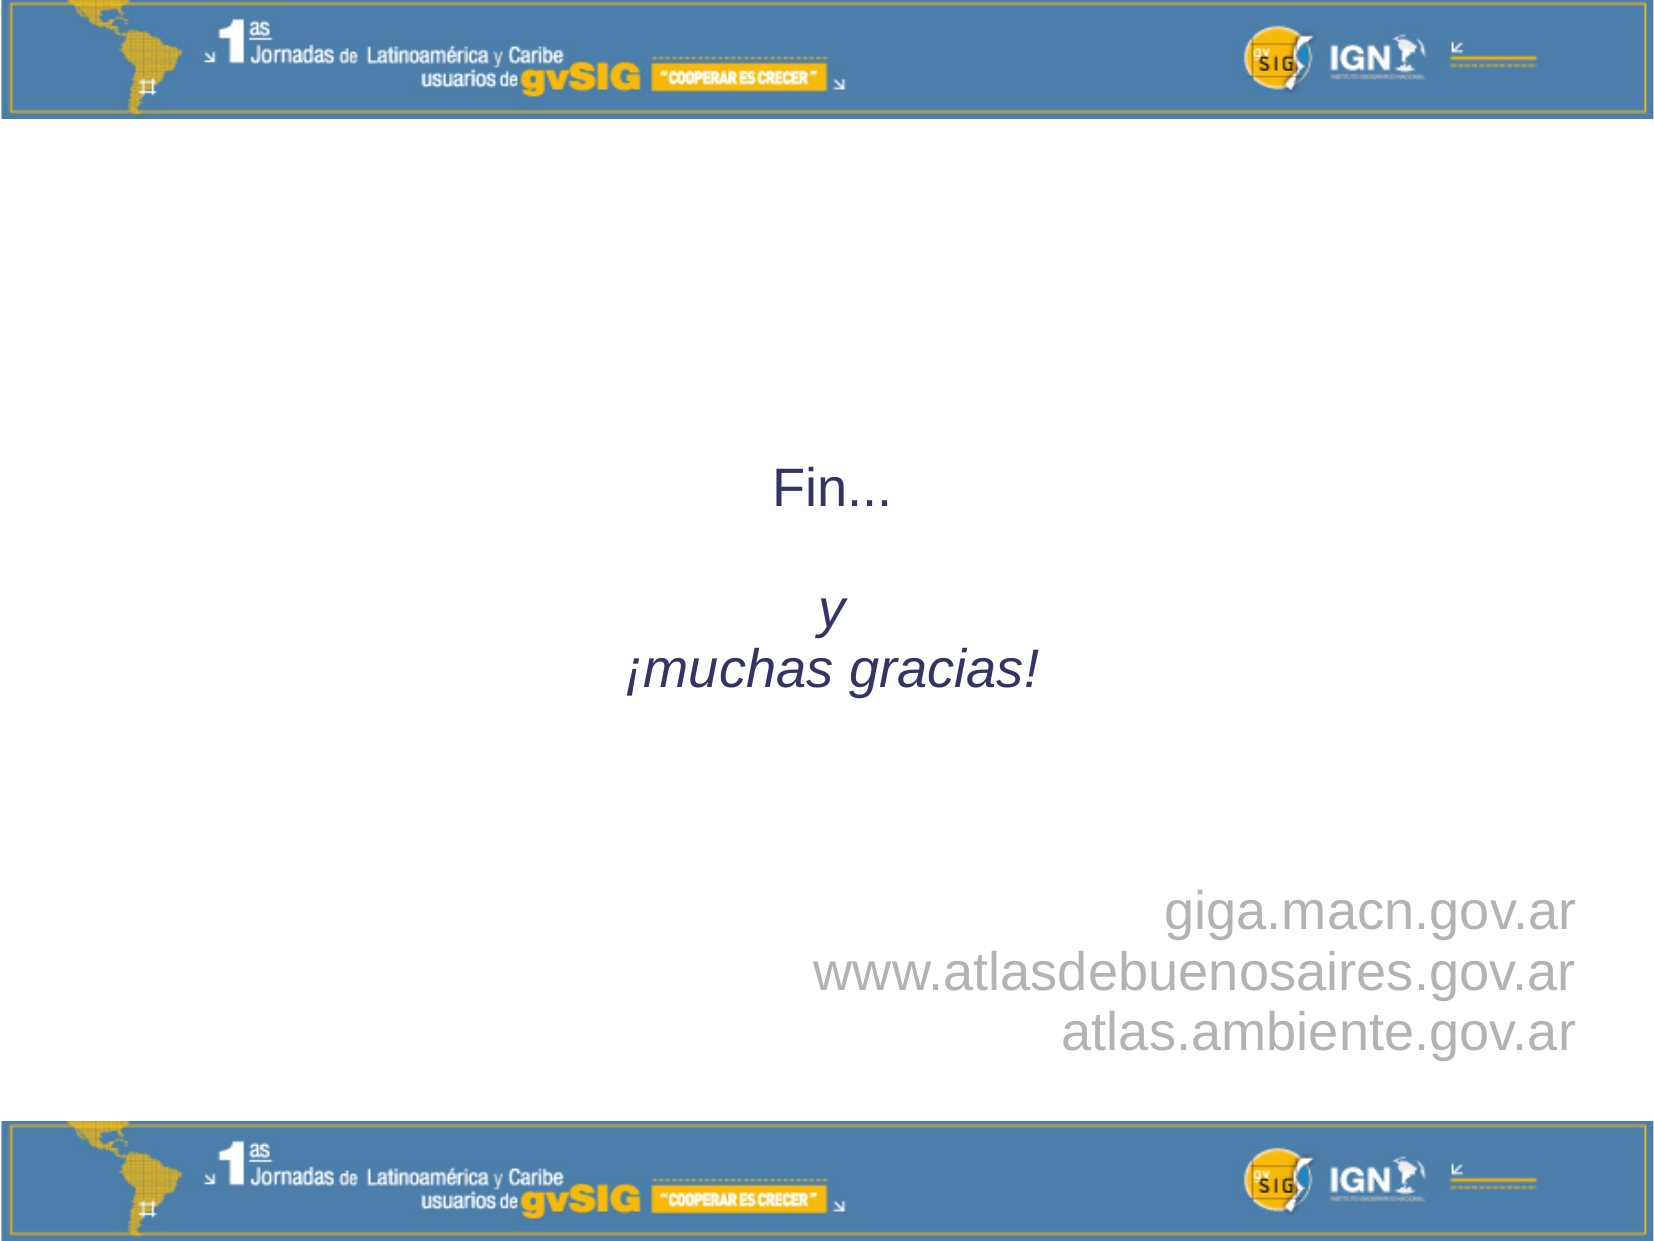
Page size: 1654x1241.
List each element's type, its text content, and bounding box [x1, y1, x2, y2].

text_box Fin... y ¡muchas gracias! giga.macn.gov.ar www.atlasdebuenosaires.gov.ar atlas.ambiente.gov.ar [88, 457, 1577, 1062]
picture [0, 1121, 1654, 1241]
picture [0, 0, 1654, 119]
